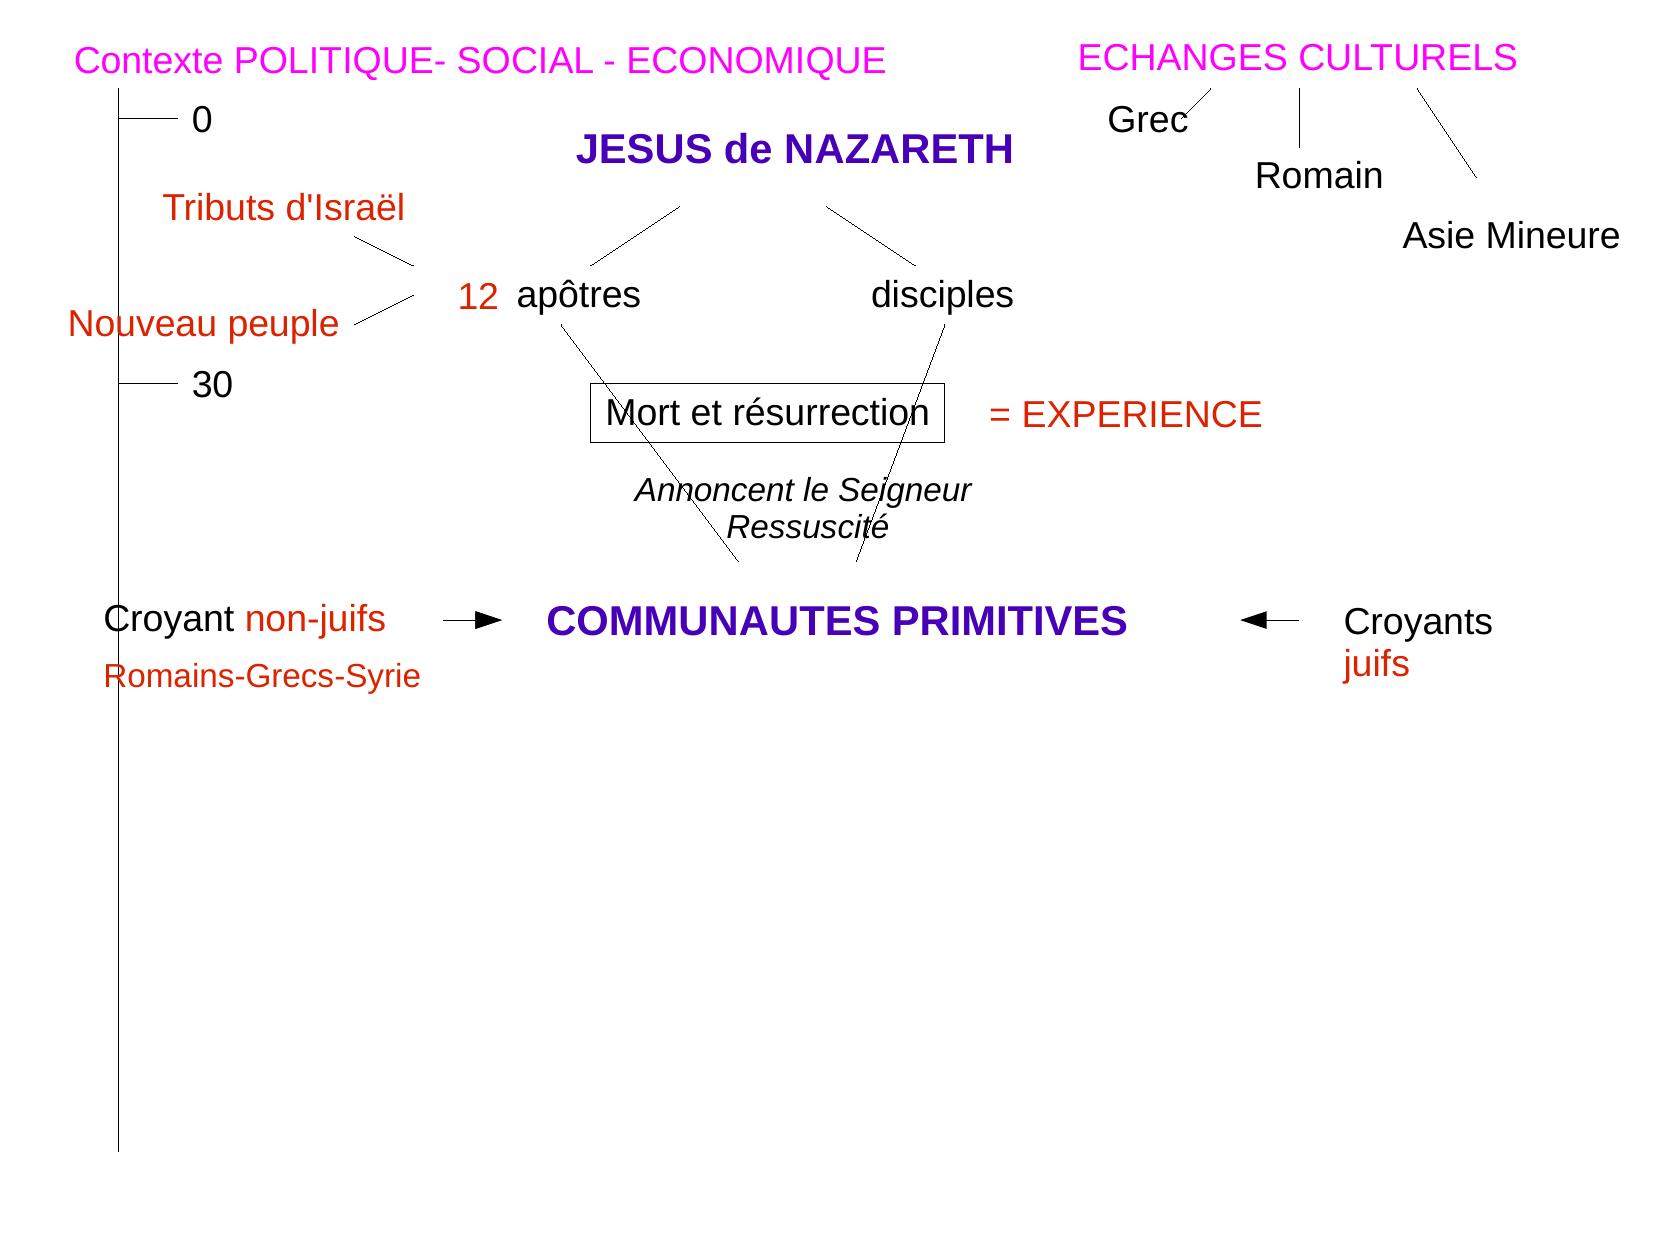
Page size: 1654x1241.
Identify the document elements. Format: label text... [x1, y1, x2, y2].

text_box Romains-Grecs-Syrie [88, 649, 443, 702]
text_box Nouveau peuple [52, 295, 355, 353]
text_box Grec [1092, 90, 1204, 148]
text_box Croyant non-juifs [88, 590, 414, 649]
text_box = EXPERIENCE [974, 386, 1278, 443]
text_box ECHANGES CULTURELS [1062, 29, 1534, 87]
text_box 12 [442, 267, 514, 325]
text_box Contexte POLITIQUE- SOCIAL - ECONOMIQUE [59, 31, 916, 89]
text_box Asie Mineure [1387, 206, 1636, 264]
text_box Tributs d'Israël [147, 179, 421, 237]
text_box disciples [856, 265, 1034, 325]
text_box Romain [1240, 147, 1399, 205]
text_box apôtres [501, 265, 657, 323]
text_box Annoncent le Seigneur Ressuscité [620, 464, 996, 556]
text_box 30 [177, 356, 249, 414]
text_box 0 [177, 90, 228, 148]
text_box JESUS de NAZARETH [561, 118, 1030, 181]
text_box COMMUNAUTES PRIMITIVES [531, 590, 1143, 653]
text_box Mort et résurrection [591, 384, 944, 441]
text_box Croyants juifs [1328, 592, 1585, 650]
